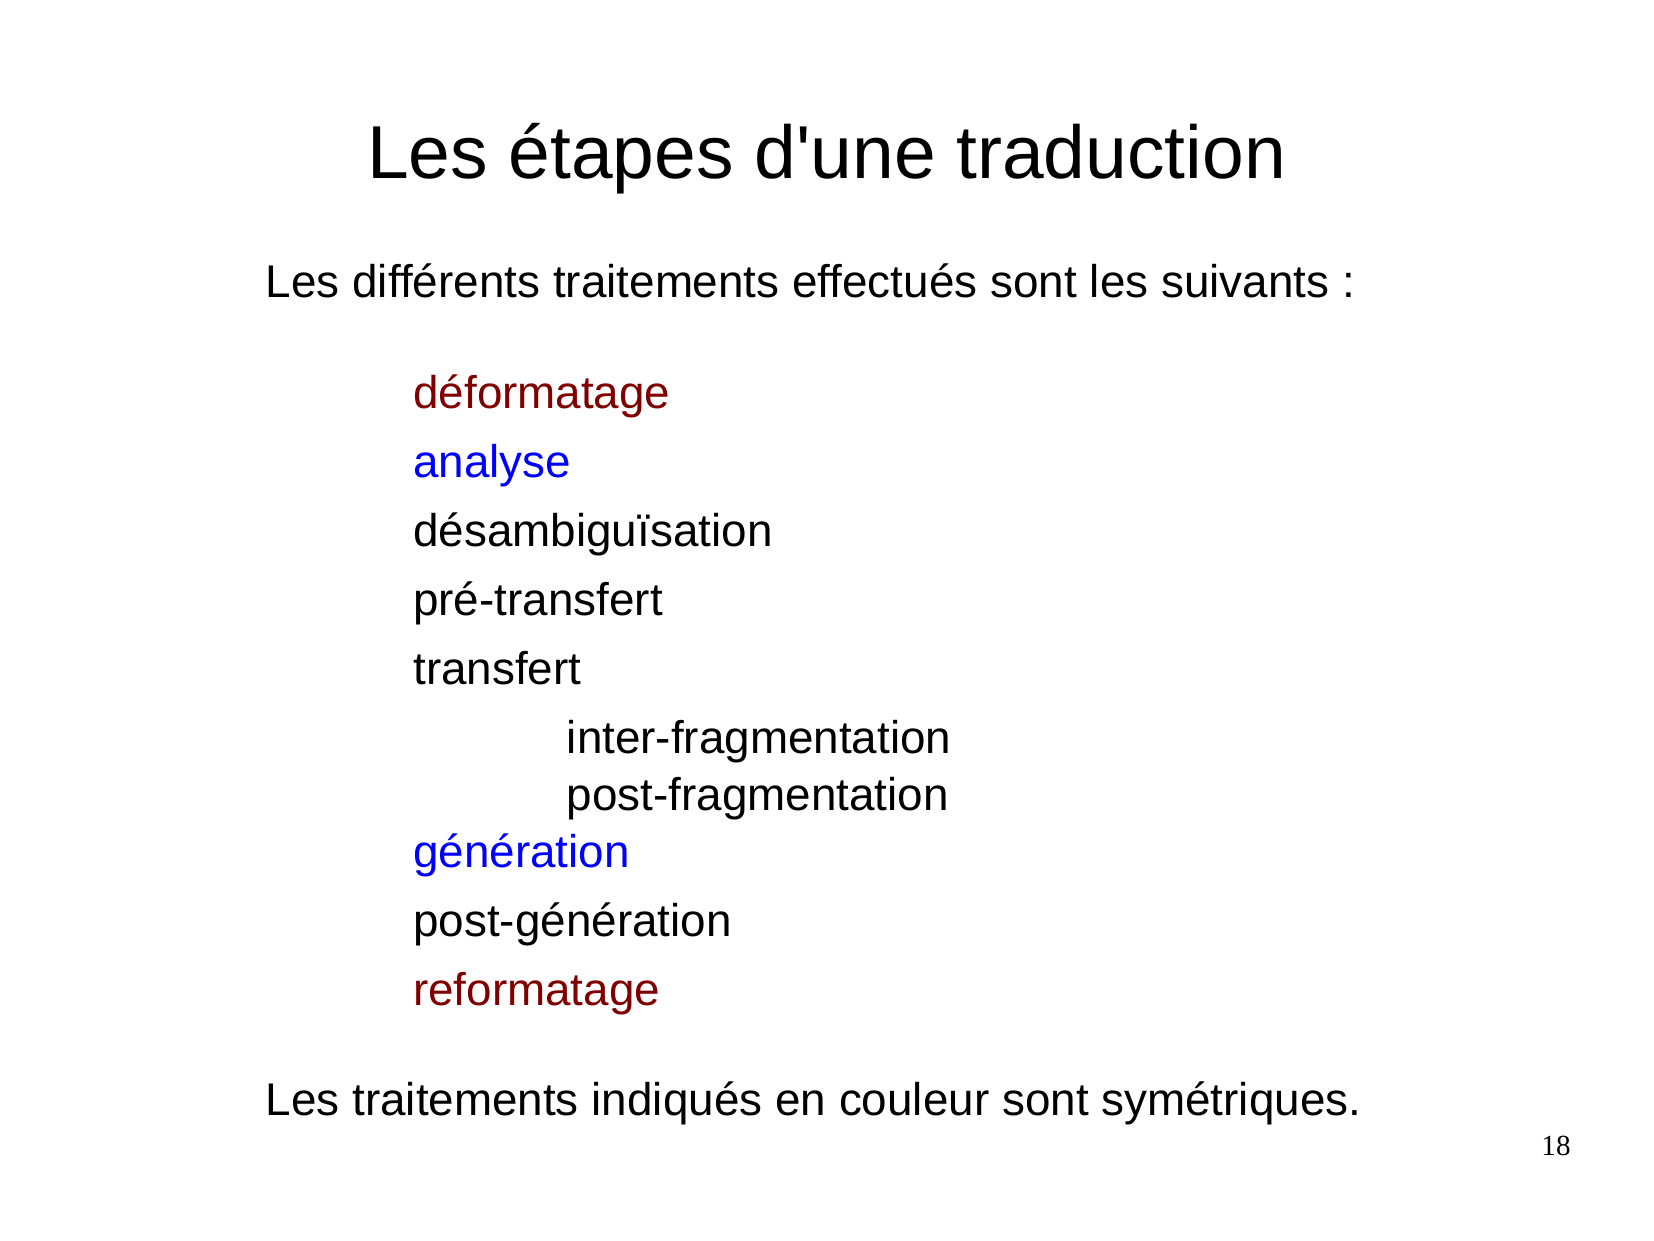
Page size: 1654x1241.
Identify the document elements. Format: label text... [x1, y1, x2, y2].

list Les différents traitements effectués sont les suivants : déformatage analyse désambiguïsation pré-transfert transfert inter-fragmentation post-fragmentation génération post-génération reformatage Les traitements indiqués en couleur sont symétriques. [248, 256, 1465, 1182]
title Les étapes d'une traduction [82, 49, 1571, 257]
